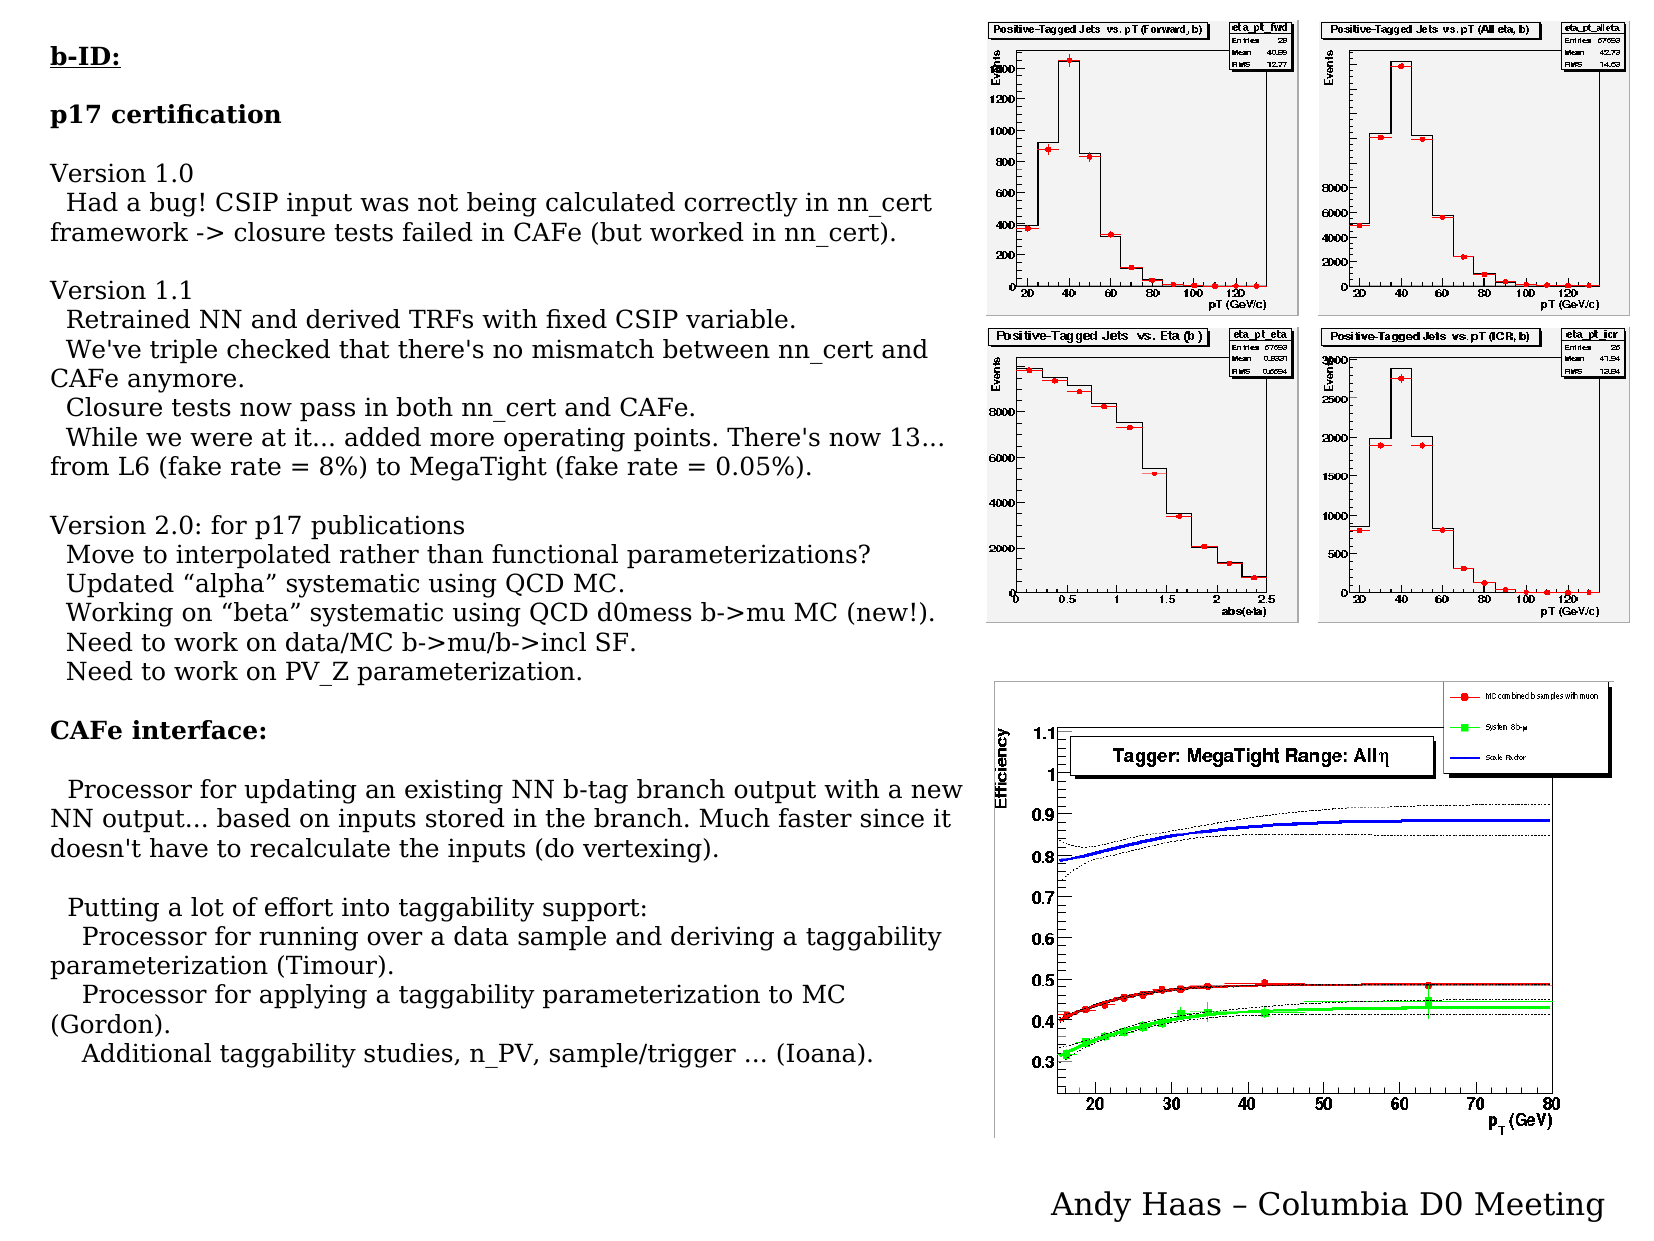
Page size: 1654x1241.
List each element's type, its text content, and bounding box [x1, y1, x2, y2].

picture [994, 681, 1614, 1138]
picture [983, 18, 1633, 625]
text_box b-ID: p17 certification Version 1.0 Had a bug! CSIP input was not being calculated correctly in nn_cert framework -> closure tests failed in CAFe (but worked in nn_cert). Version 1.1 Retrained NN and derived TRFs with fixed CSIP variable. We've triple checked that there's no mismatch between nn_cert and CAFe anymore. Closure tests now pass in both nn_cert and CAFe. While we were at it... added more operating points. There's now 13... from L6 (fake rate = 8%) to MegaTight (fake rate = 0.05%). Version 2.0: for p17 publications Move to interpolated rather than functional parameterizations? Updated “alpha” systematic using QCD MC. Working on “beta” systematic using QCD d0mess b->mu MC (new!). Need to work on data/MC b->mu/b->incl SF. Need to work on PV_Z parameterization. CAFe interface: Processor for updating an existing NN b-tag branch output with a new NN output... based on inputs stored in the branch. Much faster since it doesn't have to recalculate the inputs (do vertexing). Putting a lot of effort into taggability support: Processor for running over a data sample and deriving a taggability parameterization (Timour). Processor for applying a taggability parameterization to MC (Gordon). Additional taggability studies, n_PV, sample/trigger ... (Ioana). [49, 41, 968, 1040]
